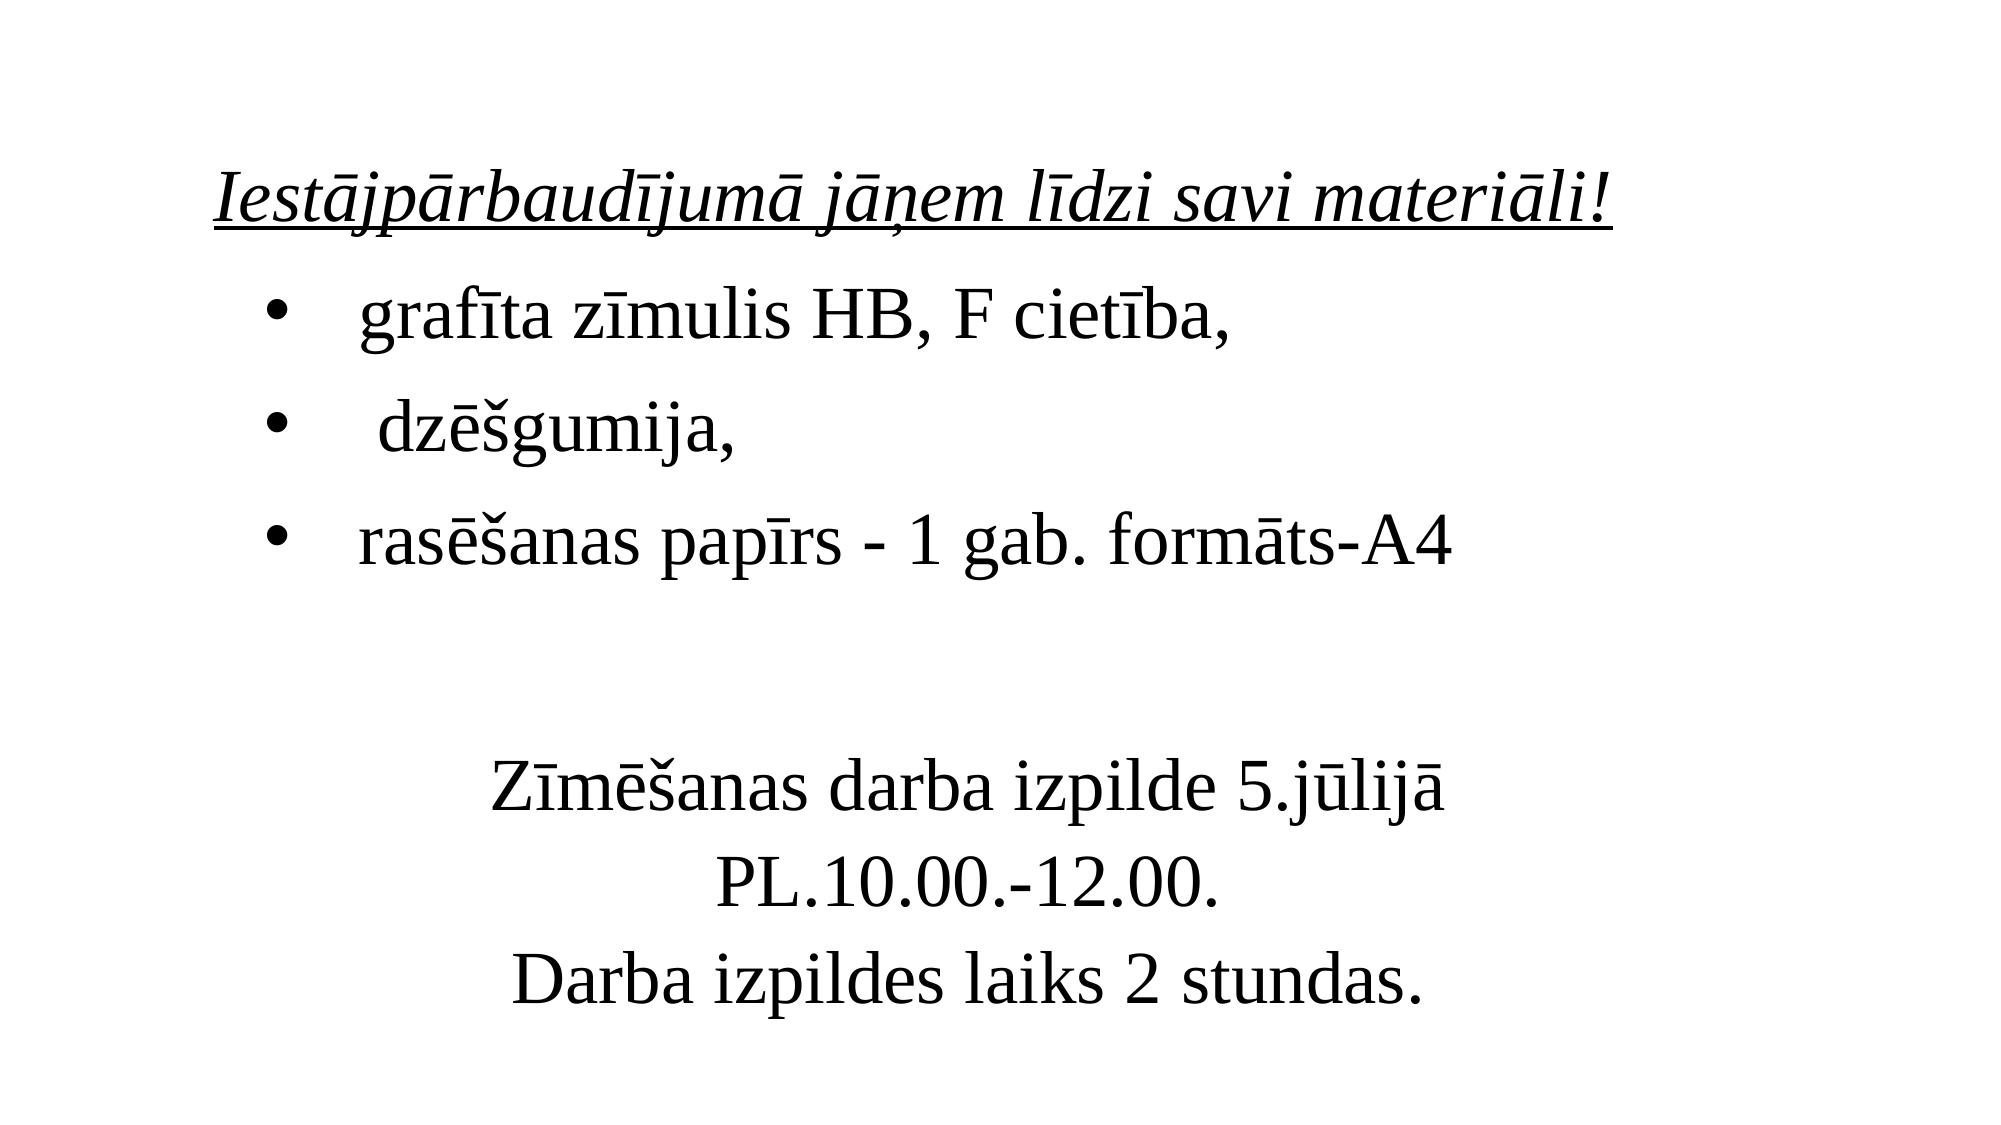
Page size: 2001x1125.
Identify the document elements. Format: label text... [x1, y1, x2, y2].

text_box Zīmēšanas darba izpilde 5.jūlijā PL.10.00.-12.00. Darba izpildes laiks 2 stundas. [300, 721, 1612, 1025]
text_box Iestājpārbaudījumā jāņem līdzi savi materiāli! grafīta zīmulis HB, F cietība, dzēšgumija, rasēšanas papīrs - 1 gab. formāts-A4 [198, 132, 1892, 585]
